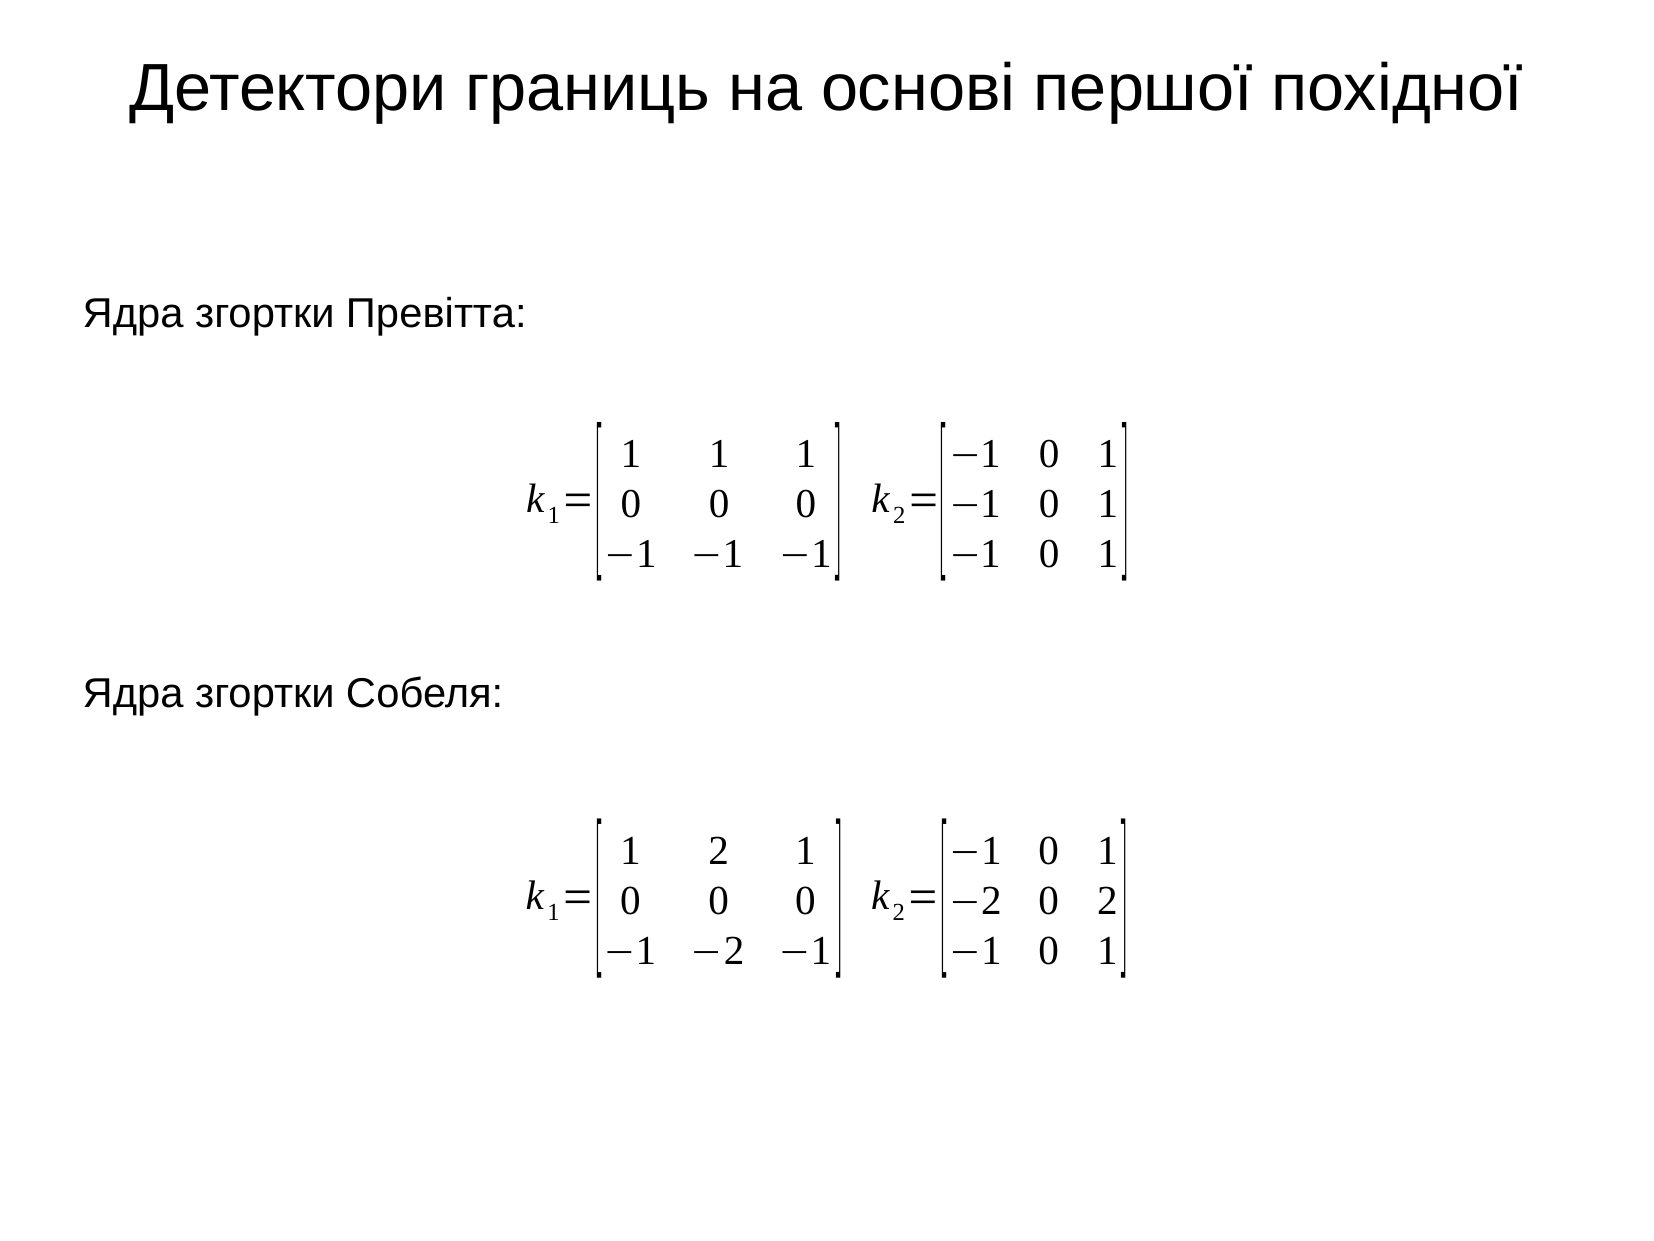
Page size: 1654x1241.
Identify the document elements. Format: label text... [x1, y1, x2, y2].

list Ядра згортки Превітта: Ядра згортки Собеля: [82, 290, 1571, 1010]
title Детектори границь на основі першої похідної [82, 49, 1571, 257]
chart [519, 420, 1134, 583]
chart [519, 816, 1135, 980]
